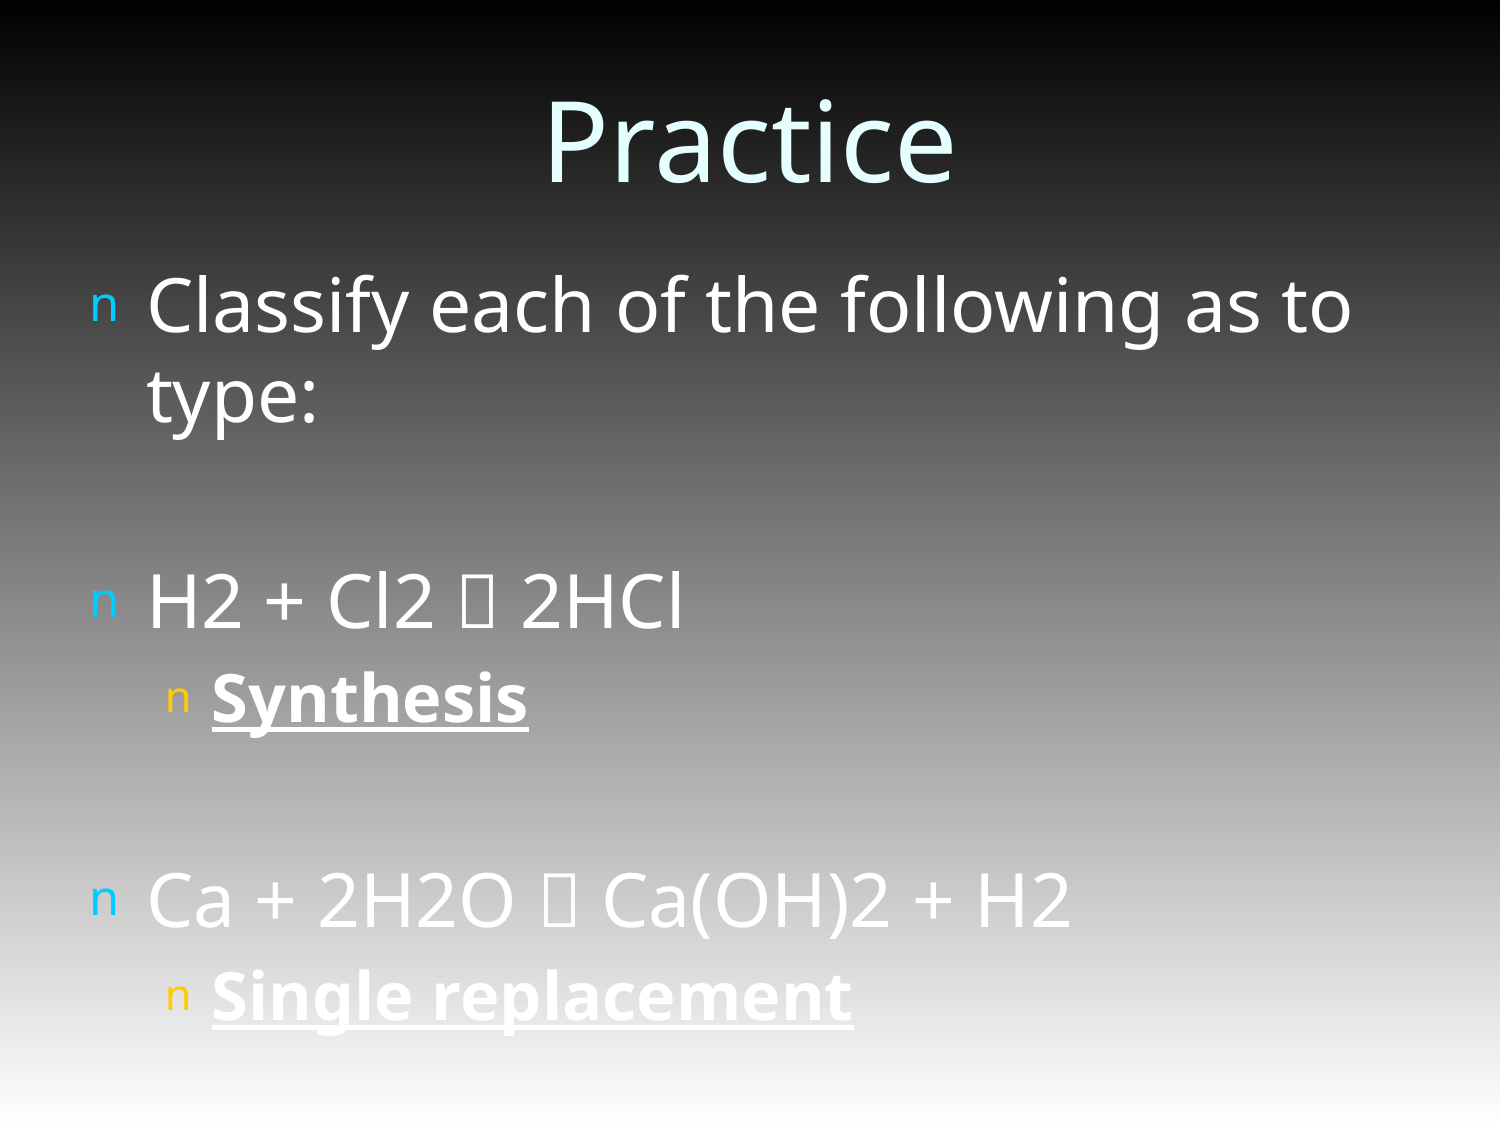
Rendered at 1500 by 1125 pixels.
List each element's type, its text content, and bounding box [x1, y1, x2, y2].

title Practice [75, 62, 1425, 225]
list Classify each of the following as to type: H2 + Cl2  2HCl Synthesis Ca + 2H2O  Ca(OH)2 + H2 Single replacement [75, 249, 1425, 1000]
